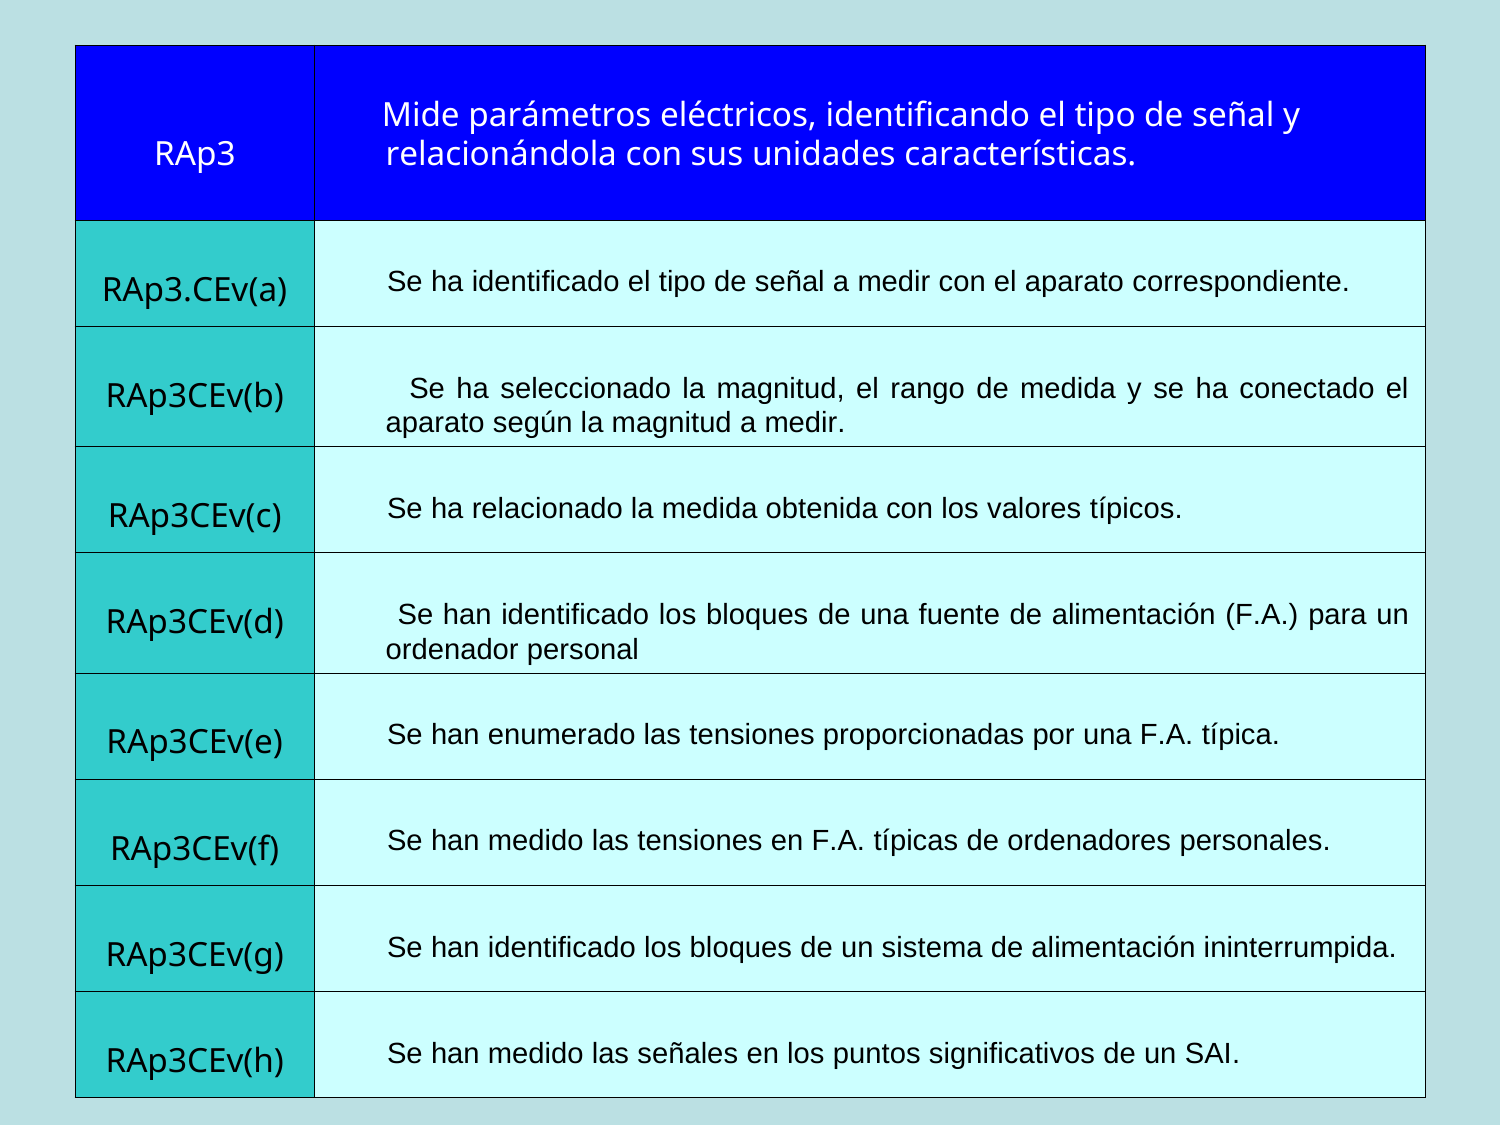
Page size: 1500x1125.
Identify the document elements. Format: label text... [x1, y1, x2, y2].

table_cell RAp3CEv(c) [76, 447, 314, 552]
table_cell RAp3CEv(h) [76, 992, 314, 1097]
table_cell Se han medido las tensiones en F.A. típicas de ordenadores personales. [315, 780, 1425, 885]
table_cell Se ha relacionado la medida obtenida con los valores típicos. [315, 447, 1425, 552]
table_cell RAp3CEv(b) [76, 327, 314, 446]
table_header RAp3 [76, 46, 314, 220]
table_cell RAp3.CEv(a) [76, 221, 314, 326]
table_cell Se han identificado los bloques de una fuente de alimentación (F.A.) para un ordenador personal [315, 553, 1425, 673]
table_cell Se ha seleccionado la magnitud, el rango de medida y se ha conectado el aparato según la magnitud a medir. [315, 327, 1425, 446]
table_cell RAp3CEv(g) [76, 886, 314, 991]
table_cell Se ha identificado el tipo de señal a medir con el aparato correspondiente. [315, 221, 1425, 326]
table_cell RAp3CEv(f) [76, 780, 314, 885]
table_header Mide parámetros eléctricos, identificando el tipo de señal y relacionándola con sus unidades características. [315, 46, 1425, 220]
table_cell Se han medido las señales en los puntos significativos de un SAI. [315, 992, 1425, 1097]
table_cell RAp3CEv(d) [76, 553, 314, 673]
table_cell RAp3CEv(e) [76, 674, 314, 779]
table_cell Se han identificado los bloques de un sistema de alimentación ininterrumpida. [315, 886, 1425, 991]
table_cell Se han enumerado las tensiones proporcionadas por una F.A. típica. [315, 674, 1425, 779]
